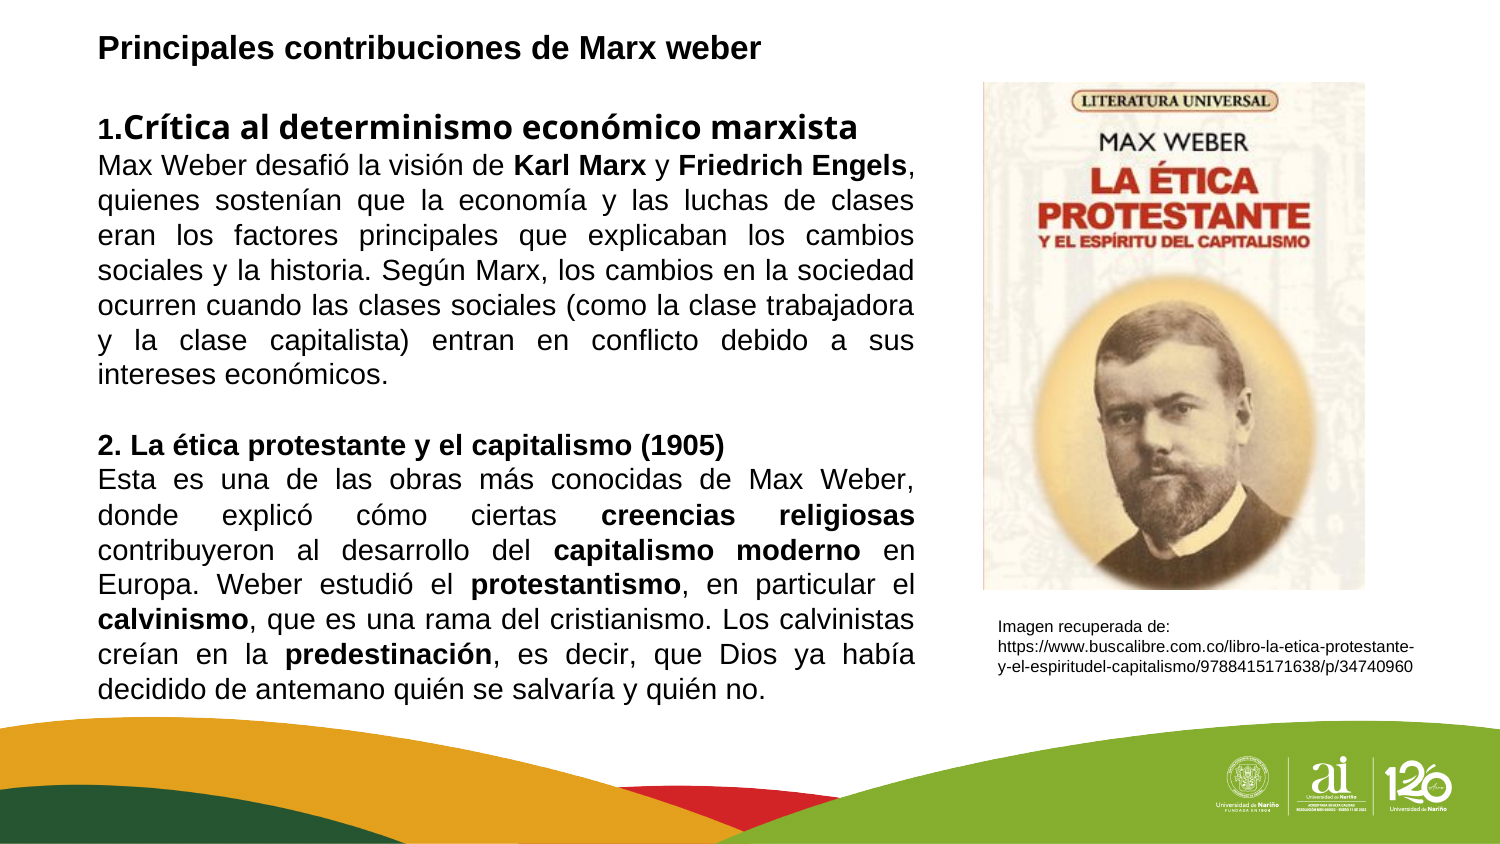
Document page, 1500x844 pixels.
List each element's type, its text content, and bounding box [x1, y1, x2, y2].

text_box Principales contribuciones de Marx weber 1.Crítica al determinismo económico marxista Max Weber desafió la visión de Karl Marx y Friedrich Engels, quienes sostenían que la economía y las luchas de clases eran los factores principales que explicaban los cambios sociales y la historia. Según Marx, los cambios en la sociedad ocurren cuando las clases sociales (como la clase trabajadora y la clase capitalista) entran en conflicto debido a sus intereses económicos. 2. La ética protestante y el capitalismo (1905) Esta es una de las obras más conocidas de Max Weber, donde explicó cómo ciertas creencias religiosas contribuyeron al desarrollo del capitalismo moderno en Europa. Weber estudió el protestantismo, en particular el calvinismo, que es una rama del cristianismo. Los calvinistas creían en la predestinación, es decir, que Dios ya había decidido de antemano quién se salvaría y quién no. [82, 18, 931, 757]
text_box Imagen recuperada de: https://www.buscalibre.com.co/libro-la-etica-protestante-y-el-espiritudel-capitalismo/9788415171638/p/34740960 [982, 607, 1433, 684]
picture [0, 5, 1500, 844]
